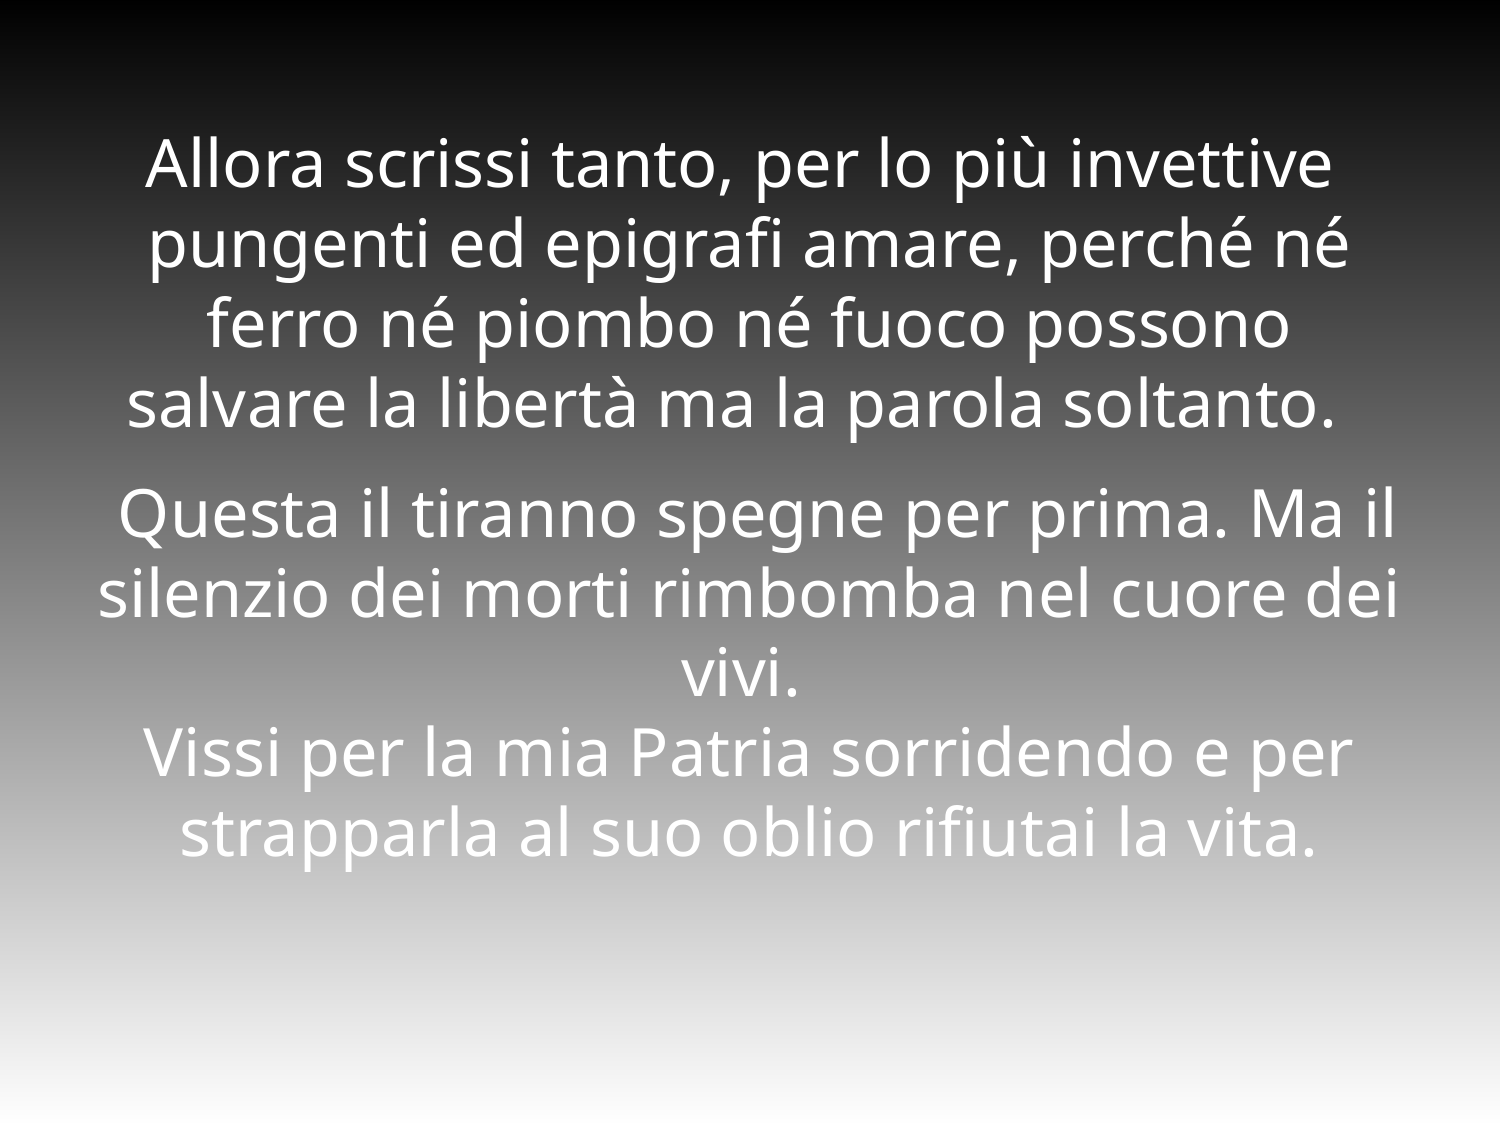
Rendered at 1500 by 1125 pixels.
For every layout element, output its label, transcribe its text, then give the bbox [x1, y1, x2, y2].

list Allora scrissi tanto, per lo più invettive pungenti ed epigrafi amare, perché né ferro né piombo né fuoco possono salvare la libertà ma la parola soltanto. Questa il tiranno spegne per prima. Ma il silenzio dei morti rimbomba nel cuore dei vivi. Vissi per la mia Patria sorridendo e per strapparla al suo oblio rifiutai la vita. [75, 113, 1425, 1005]
